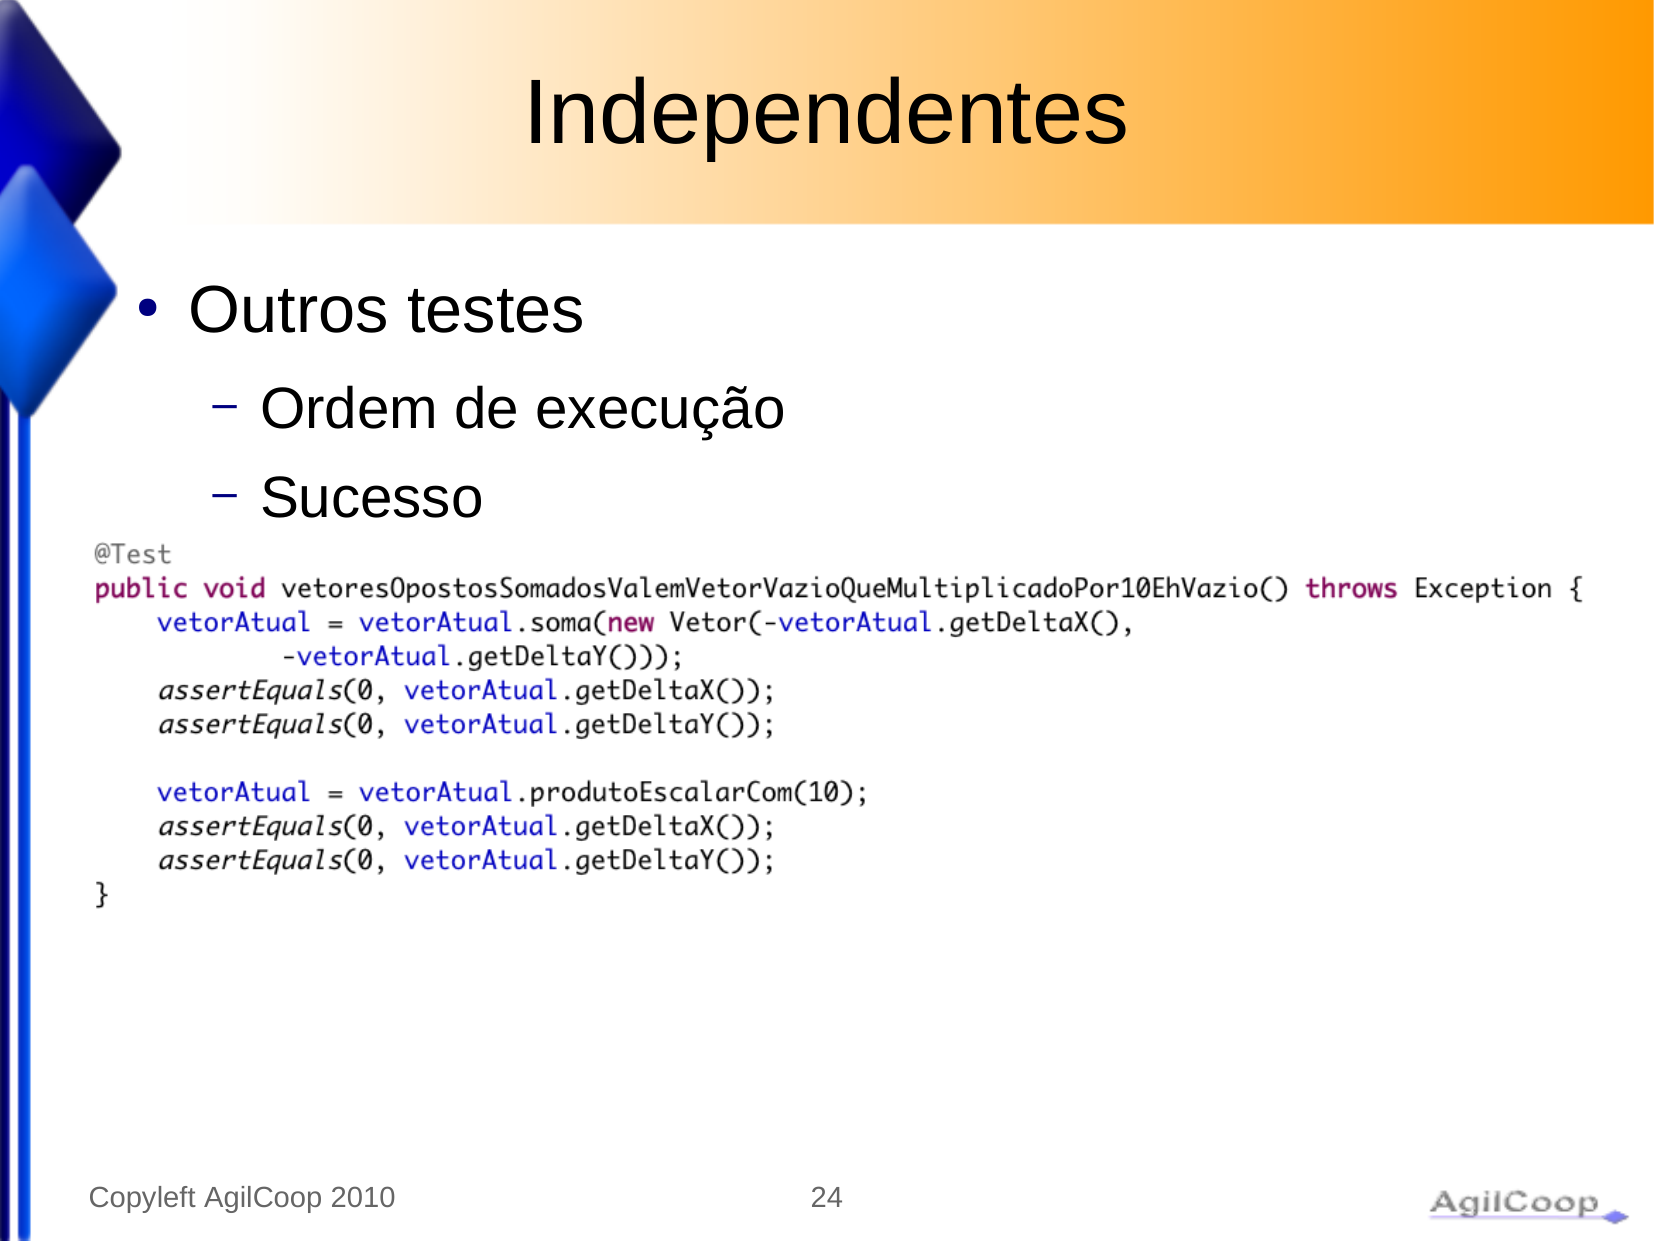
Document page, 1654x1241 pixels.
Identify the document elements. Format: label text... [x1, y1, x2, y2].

list Outros testes Ordem de execução Sucesso [118, 271, 1607, 1108]
title Independentes [82, 8, 1571, 216]
picture [0, 0, 1654, 1241]
